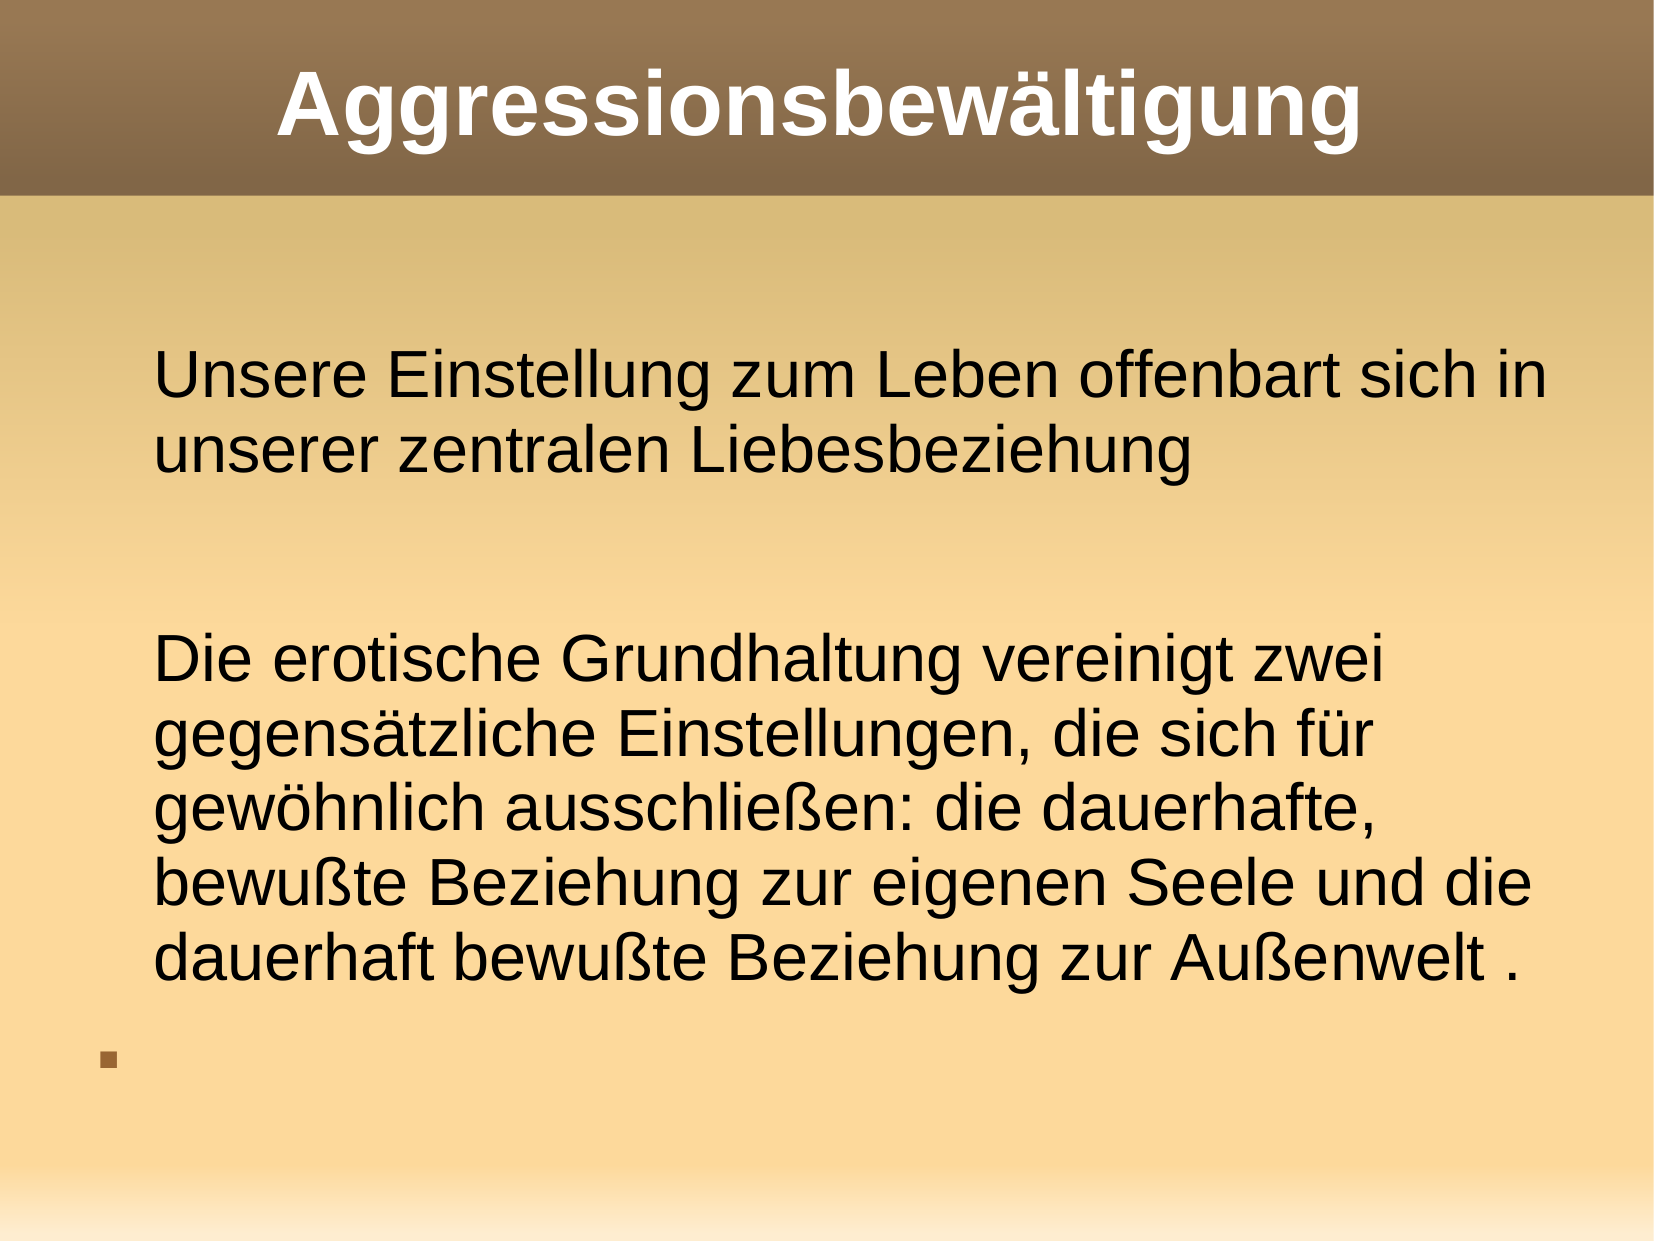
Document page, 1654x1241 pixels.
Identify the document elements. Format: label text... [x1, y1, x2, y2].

list Unsere Einstellung zum Leben offenbart sich in unserer zentralen Liebesbeziehung Die erotische Grundhaltung vereinigt zwei gegensätzliche Einstellungen, die sich für gewöhnlich ausschließen: die dauerhafte, bewußte Beziehung zur eigenen Seele und die dauerhaft bewußte Beziehung zur Außenwelt . [82, 337, 1571, 1099]
title Aggressionsbewältigung [76, 0, 1565, 208]
picture [0, 0, 1654, 1241]
